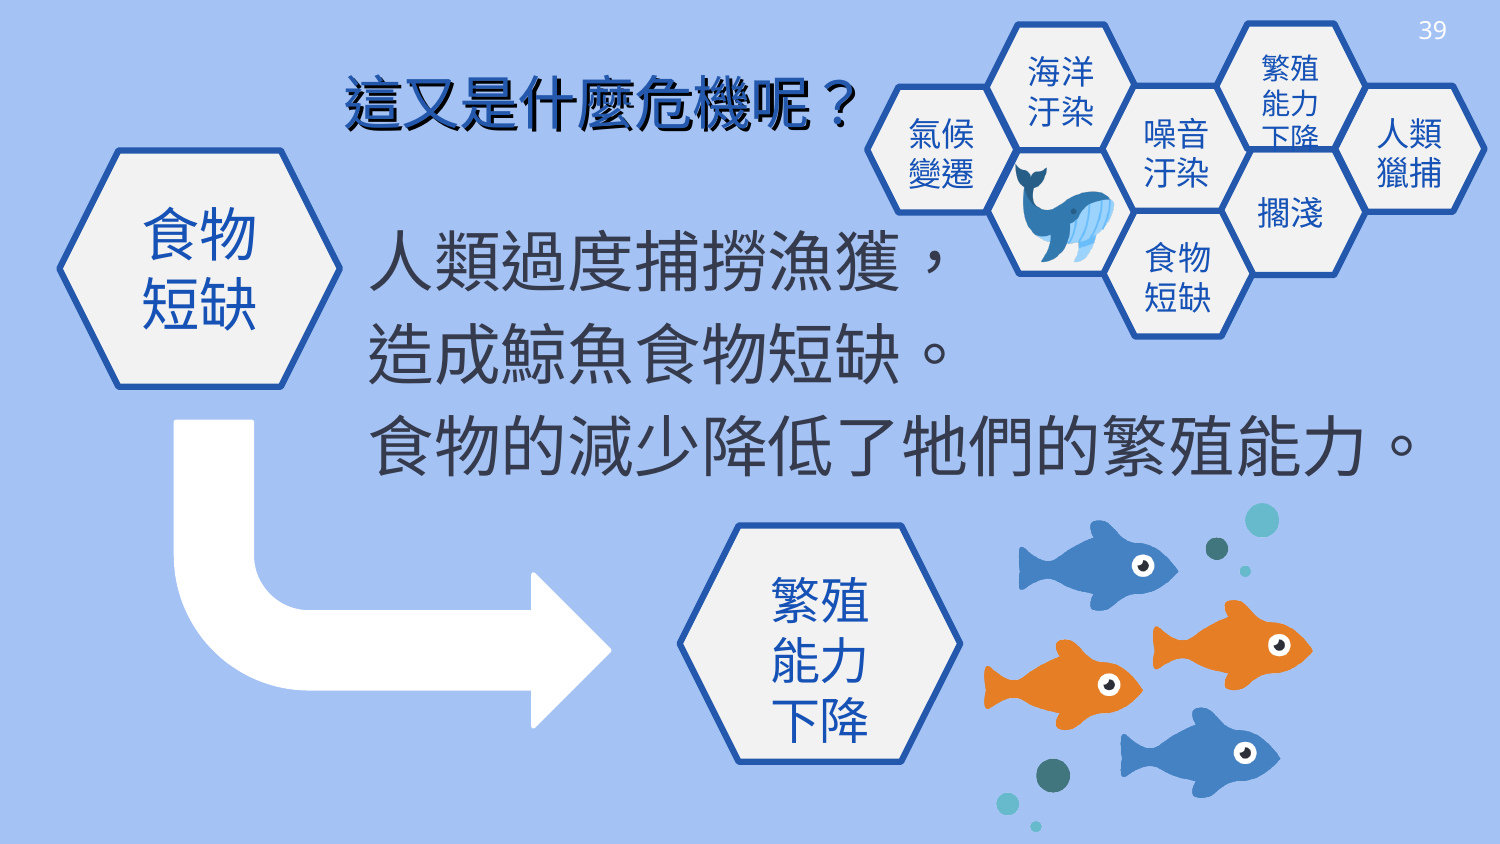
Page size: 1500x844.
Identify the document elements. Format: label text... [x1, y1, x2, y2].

text_box [175, 421, 610, 727]
text_box [987, 151, 1108, 274]
text_box 擱淺 [1222, 150, 1366, 276]
text_box 海洋汙染 [986, 24, 1135, 151]
text_box 氣候變遷 [867, 86, 1017, 213]
picture [984, 503, 1313, 833]
text_box 食物短缺 [59, 150, 340, 387]
text_box 繁殖 能力 下降 [1216, 23, 1366, 150]
text_box 食物短缺 [1103, 210, 1253, 337]
text_box 這又是什麼危機呢？ [328, 59, 949, 144]
text_box 人類過度捕撈漁獲， 造成鯨魚食物短缺。 食物的減少降低了牠們的繁殖能力。 [352, 204, 1500, 668]
text_box 39 [1403, 0, 1494, 65]
text_box 人類獵捕 [1335, 85, 1485, 212]
text_box [1115, 177, 1133, 248]
text_box 繁殖 能力 下降 [679, 525, 961, 762]
picture [1014, 162, 1115, 263]
text_box 噪音汙染 [1102, 85, 1252, 212]
